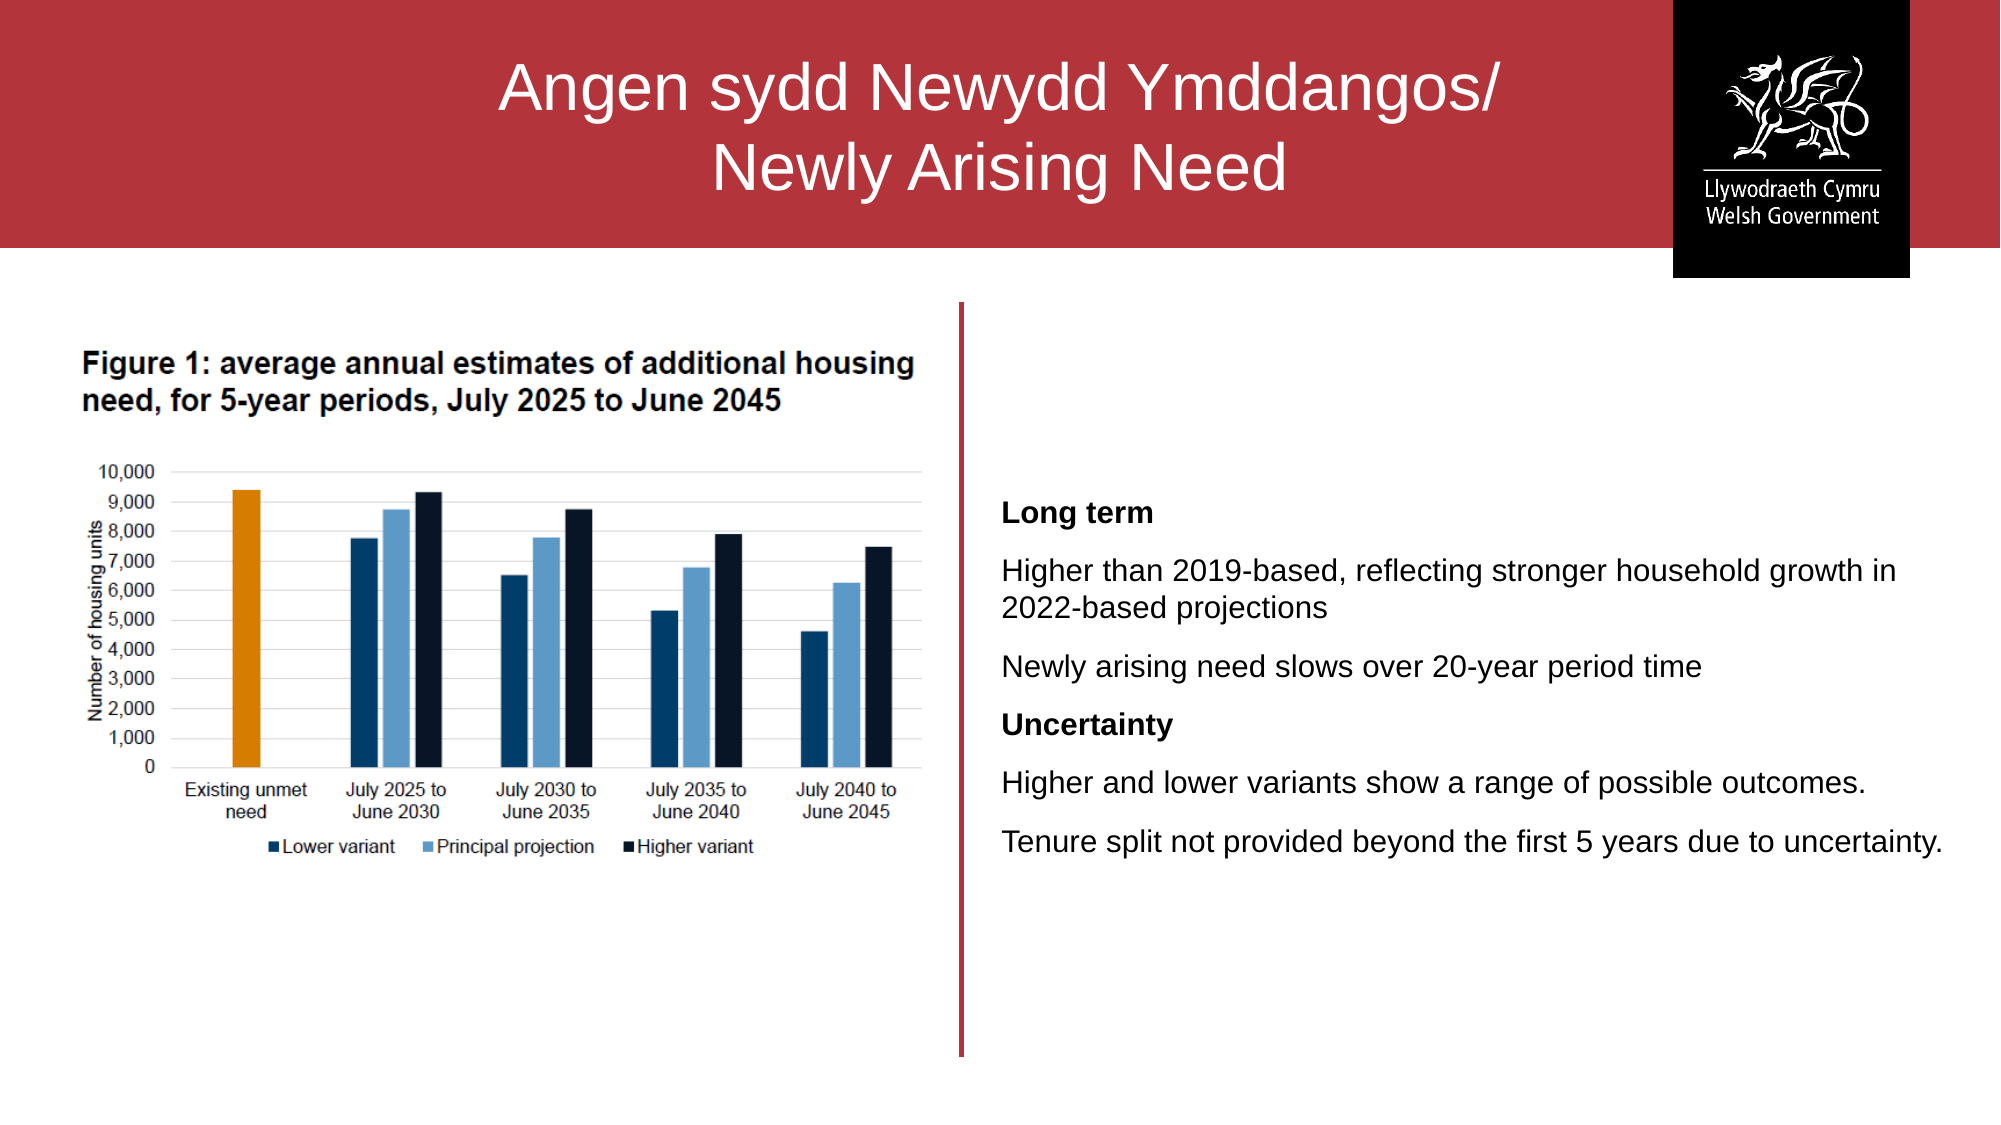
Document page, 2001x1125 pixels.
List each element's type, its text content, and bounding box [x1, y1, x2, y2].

text_box Long term Higher than 2019‑based, reflecting stronger household growth in 2022‑based projections Newly arising need slows over 20-year period time Uncertainty Higher and lower variants show a range of possible outcomes. Tenure split not provided beyond the first 5 years due to uncertainty. [986, 477, 1973, 847]
title Angen sydd Newydd Ymddangos/ Newly Arising Need [137, 15, 1863, 233]
picture [54, 323, 952, 874]
